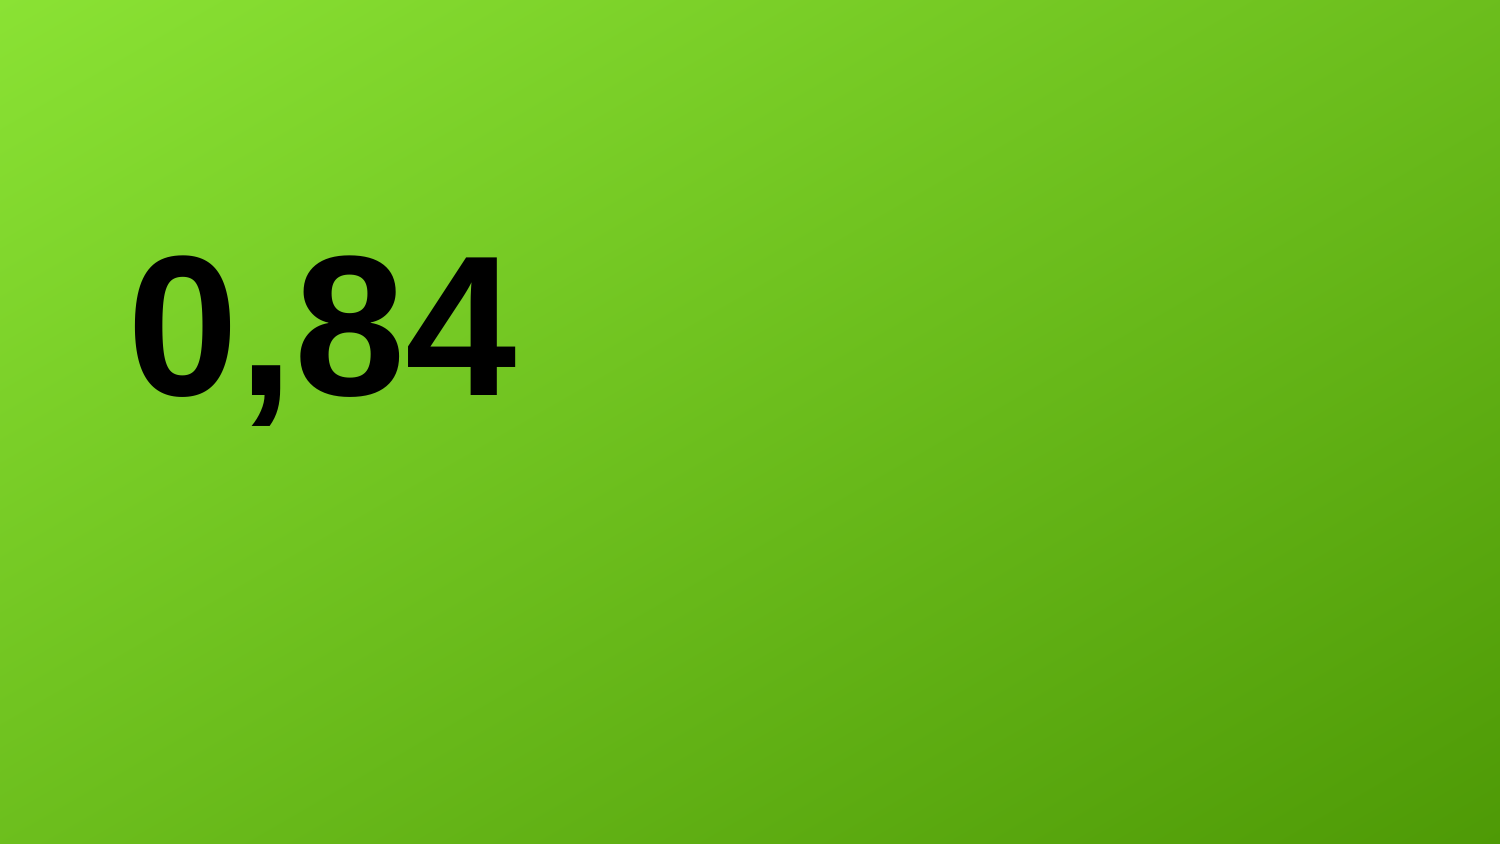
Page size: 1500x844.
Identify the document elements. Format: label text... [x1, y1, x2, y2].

title 0,84 [112, 259, 1388, 450]
